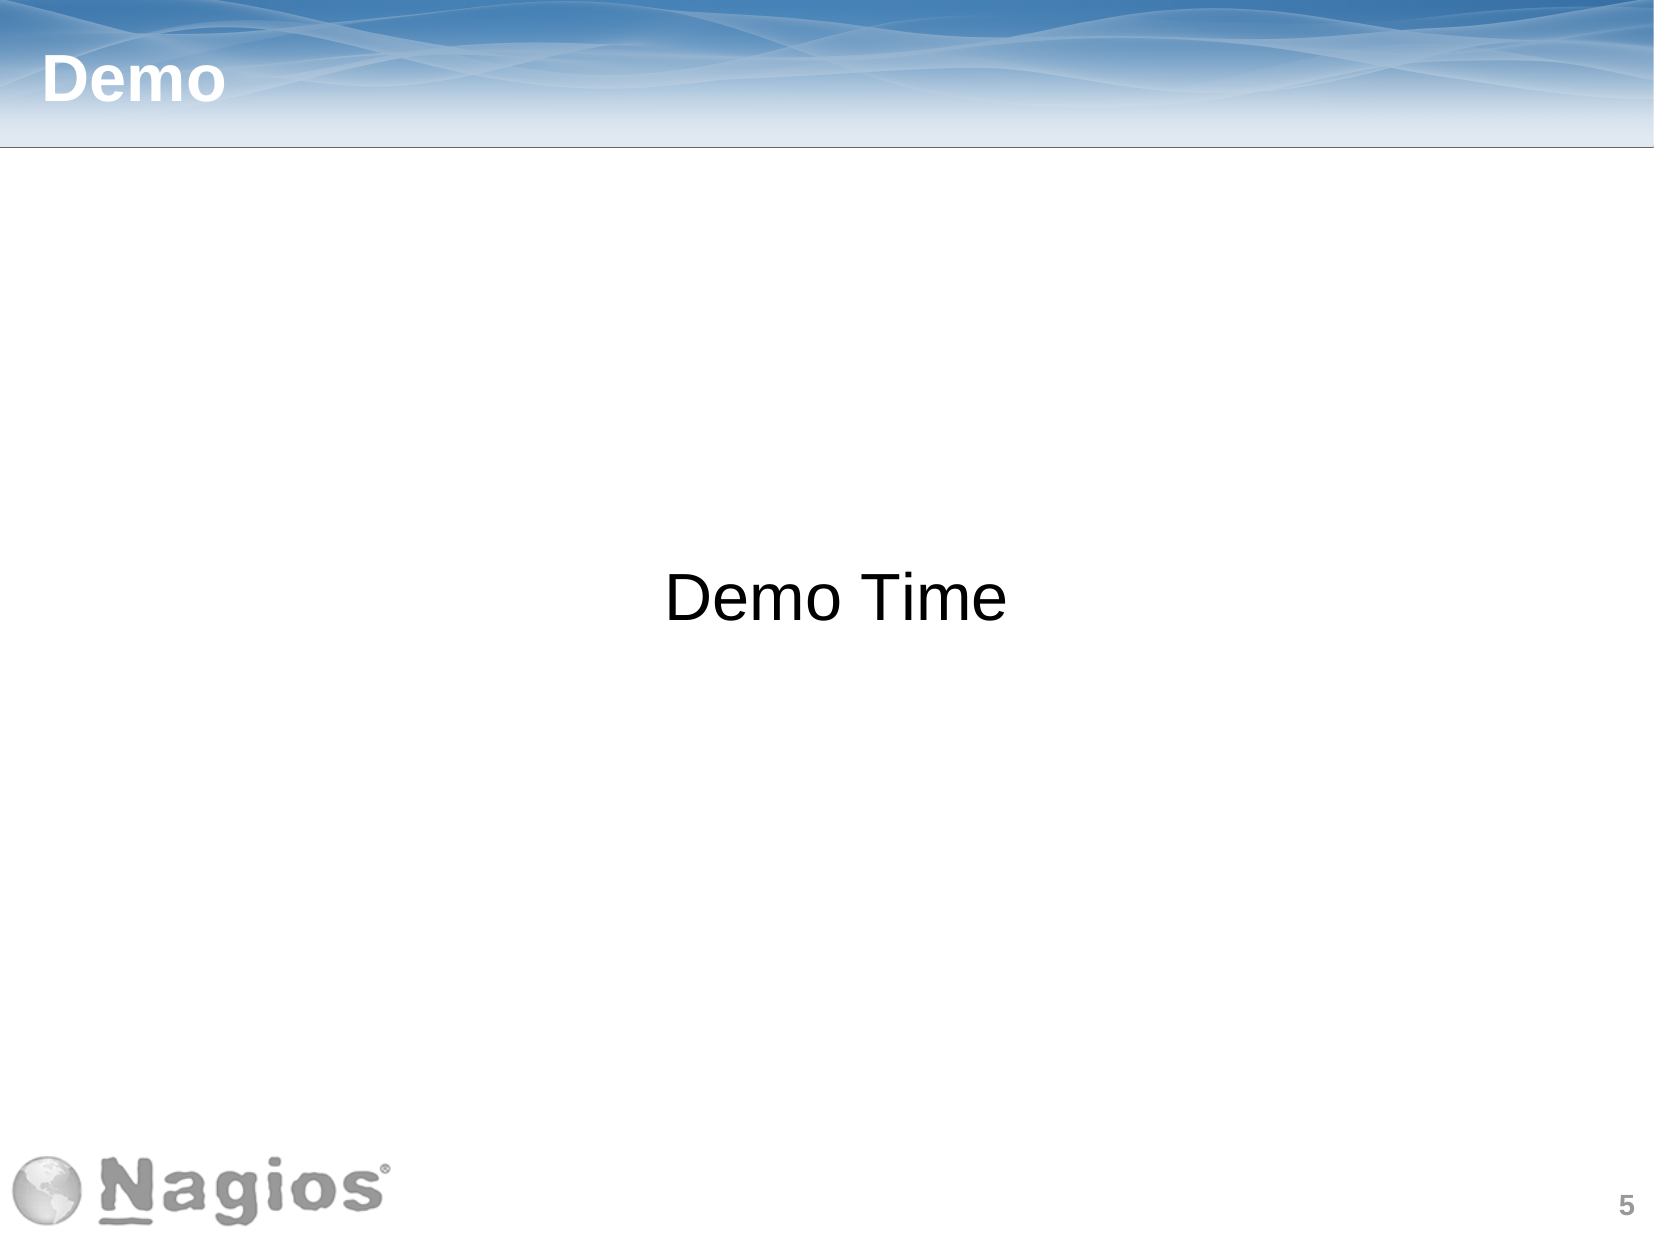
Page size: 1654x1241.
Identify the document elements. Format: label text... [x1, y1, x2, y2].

subtitle Demo Time [80, 188, 1569, 1007]
picture [0, 0, 1654, 147]
picture [5, 1143, 400, 1239]
title Demo [41, 29, 1248, 127]
